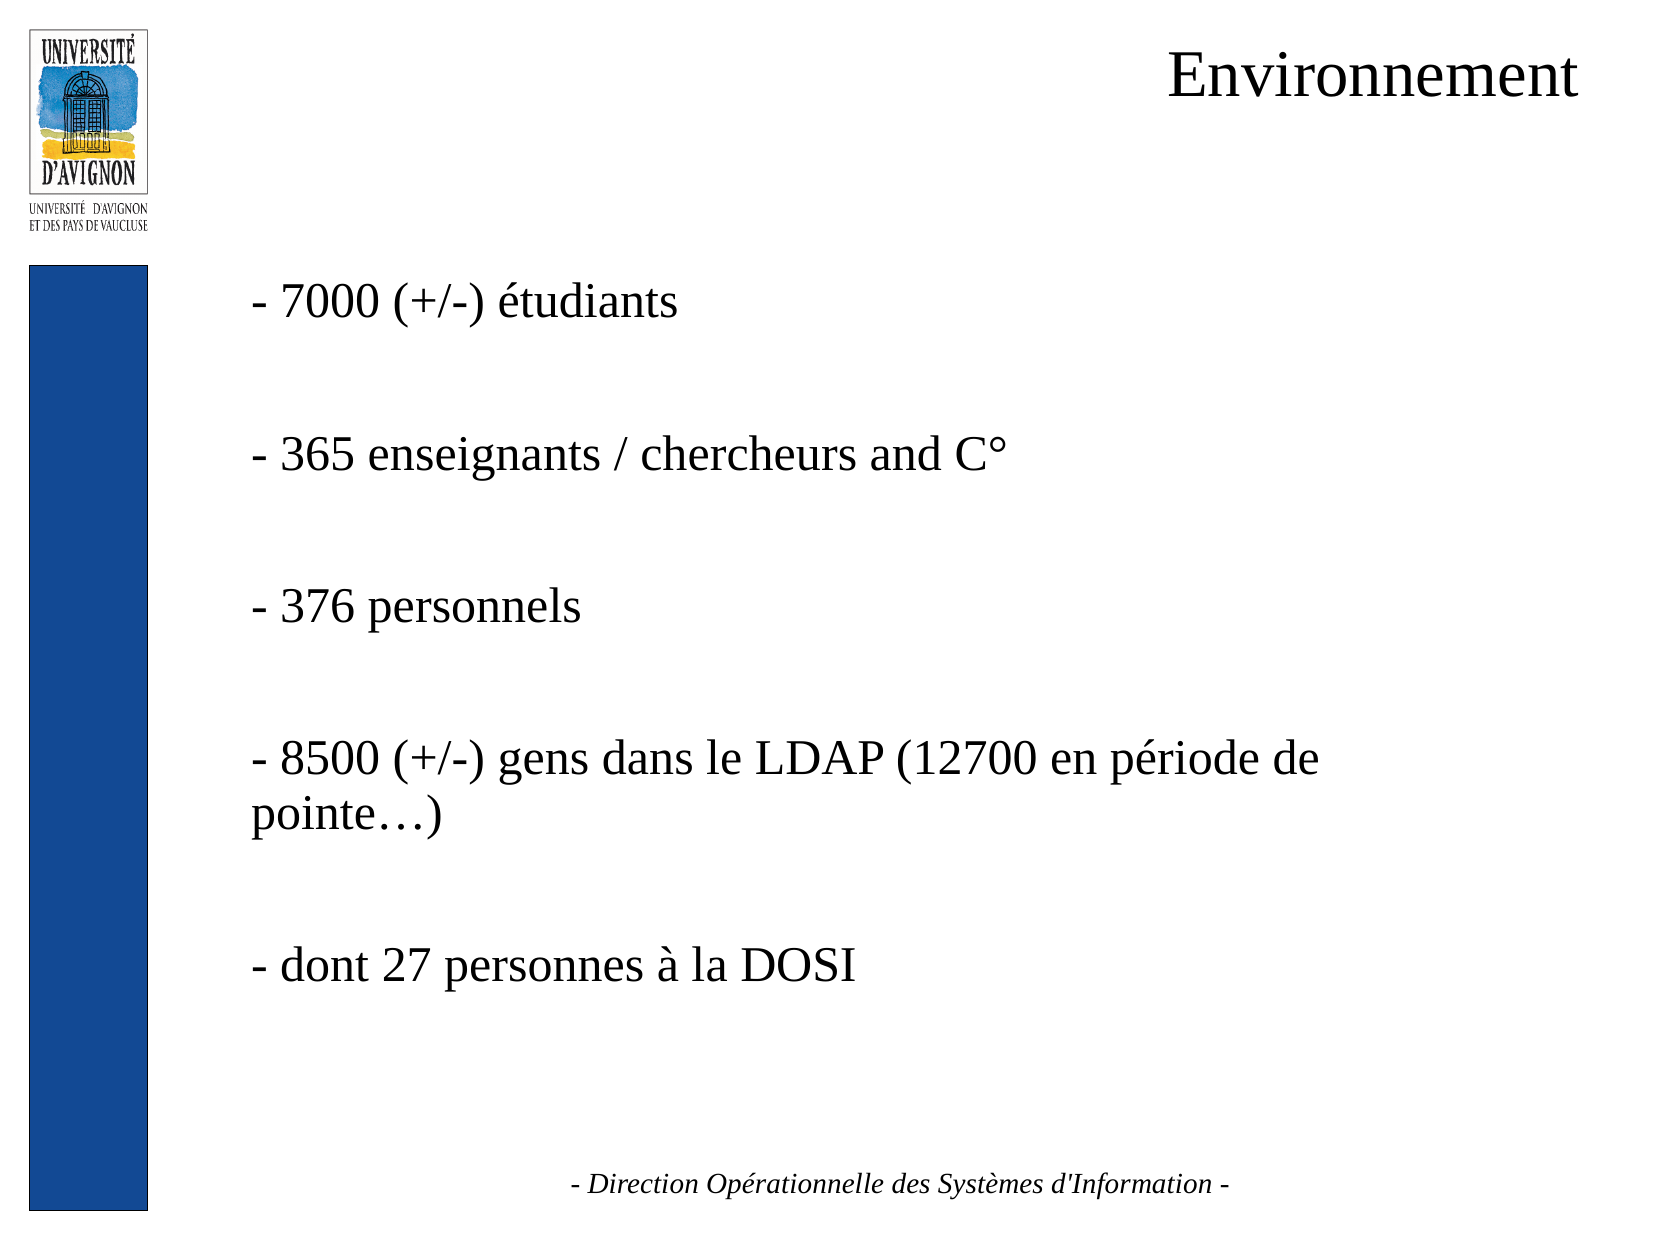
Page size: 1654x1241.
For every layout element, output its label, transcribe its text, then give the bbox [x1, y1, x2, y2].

text_box Environnement [177, 29, 1595, 119]
text_box [29, 265, 148, 1211]
text_box - 7000 (+/-) étudiants - 365 enseignants / chercheurs and C° - 376 personnels - 8500 (+/-) gens dans le LDAP (12700 en période de pointe…) - dont 27 personnes à la DOSI [236, 265, 1536, 1001]
picture [29, 29, 148, 236]
text_box - Direction Opérationnelle des Systèmes d'Information - [236, 1160, 1566, 1208]
